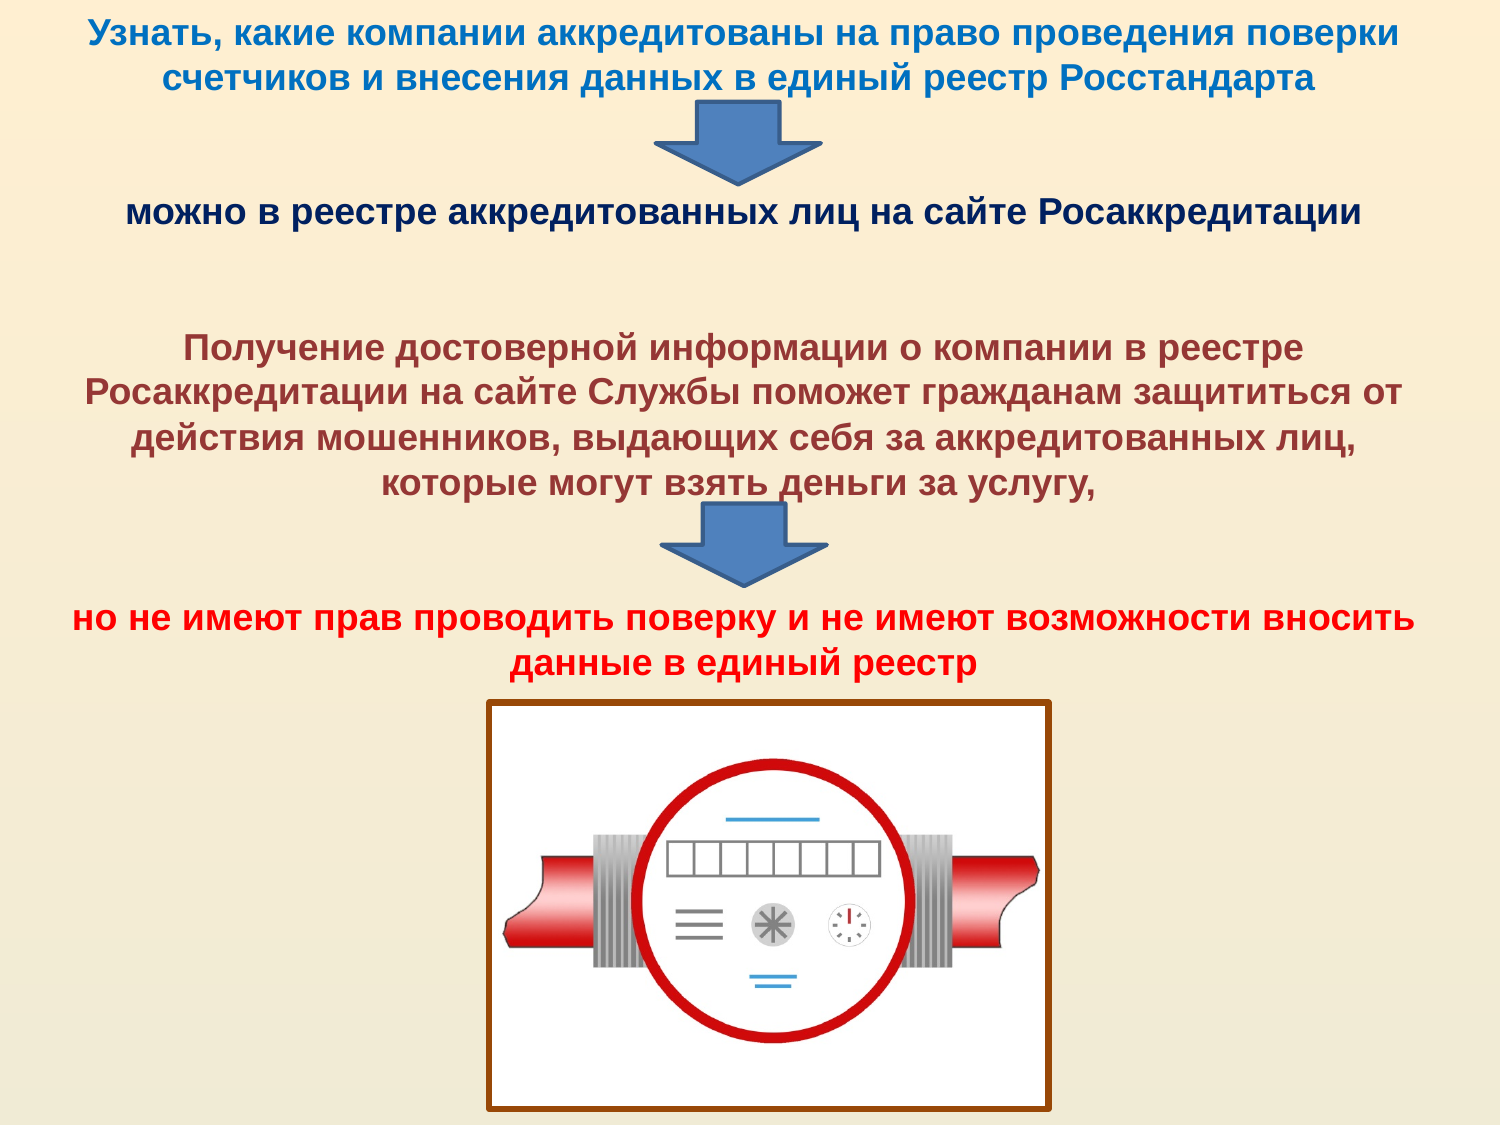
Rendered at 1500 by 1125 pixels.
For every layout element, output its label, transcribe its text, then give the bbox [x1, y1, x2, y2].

text_box Узнать, какие компании аккредитованы на право проведения поверки счетчиков и внесения данных в единый реестр Росстандарта можно в реестре аккредитованных лиц на сайте Росаккредитации Получение достоверной информации о компании в реестре Росаккредитации на сайте Службы поможет гражданам защититься от действия мошенников, выдающих себя за аккредитованных лиц, которые могут взять деньги за услугу, но не имеют прав проводить поверку и не имеют возможности вносить данные в единый реестр [41, 0, 1447, 690]
text_box [655, 101, 821, 185]
text_box [661, 503, 827, 587]
picture [492, 705, 1046, 1106]
